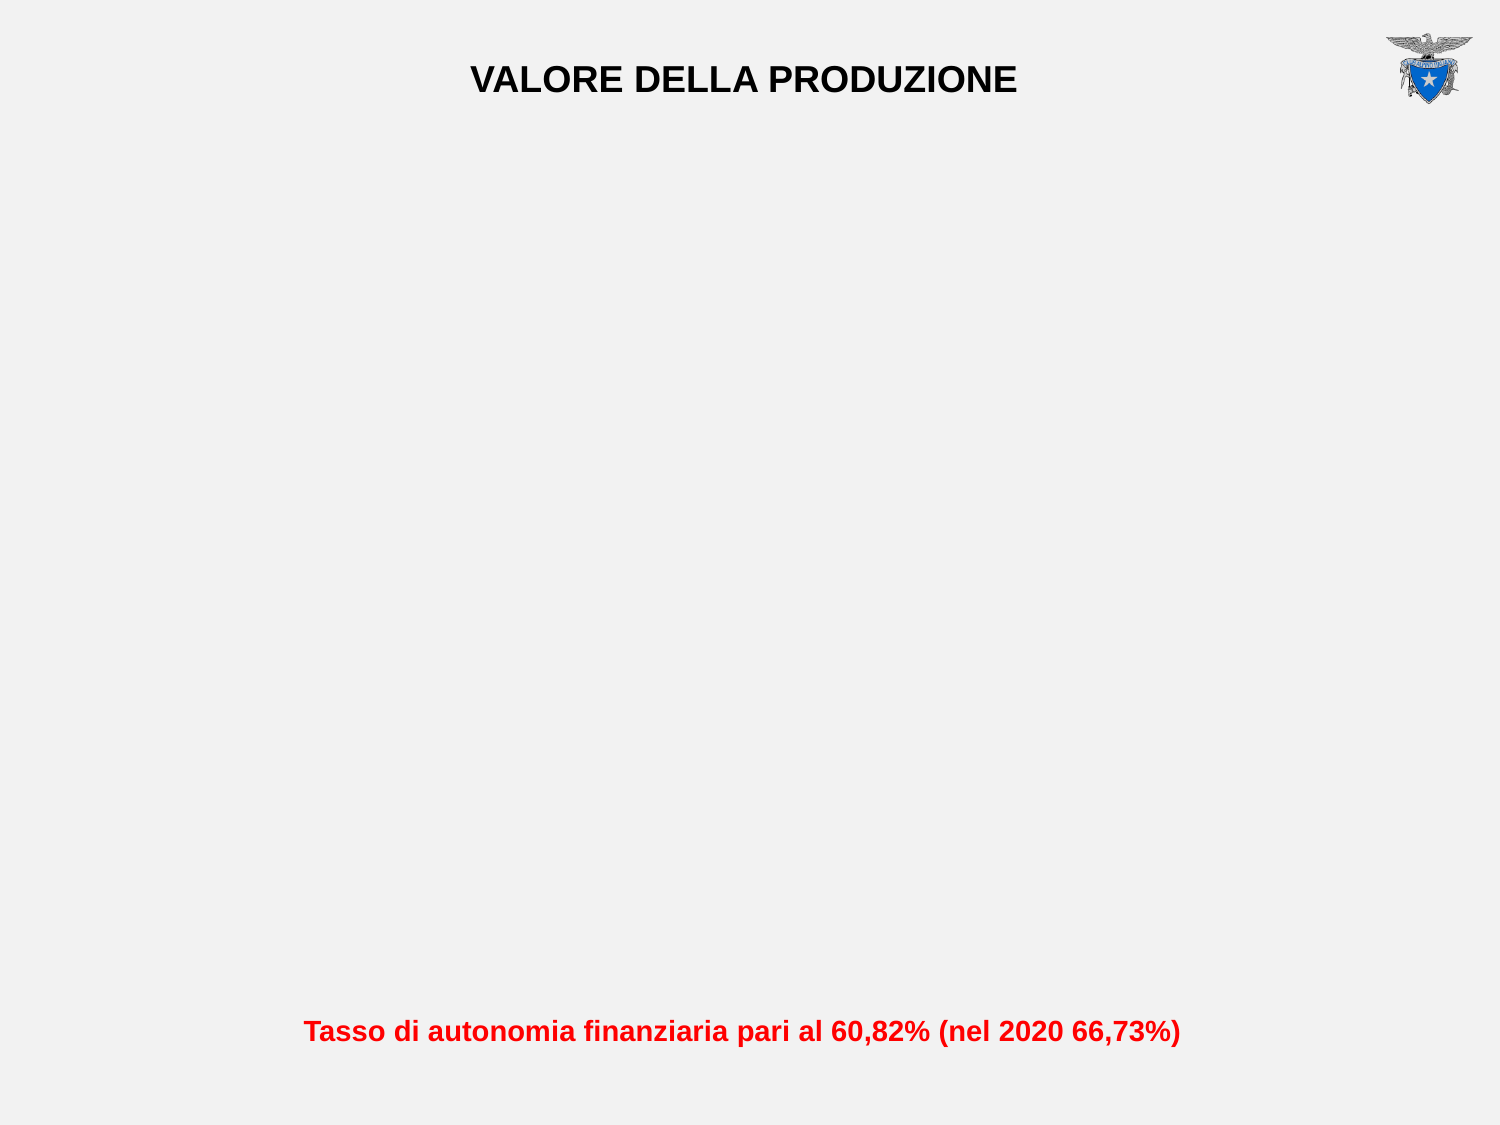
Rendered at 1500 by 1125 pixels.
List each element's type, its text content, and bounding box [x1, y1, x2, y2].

text_box VALORE DELLA PRODUZIONE [253, 54, 1235, 104]
picture [1382, 29, 1477, 112]
text_box Tasso di autonomia finanziaria pari al 60,82% (nel 2020 66,73%) [101, 1007, 1393, 1059]
